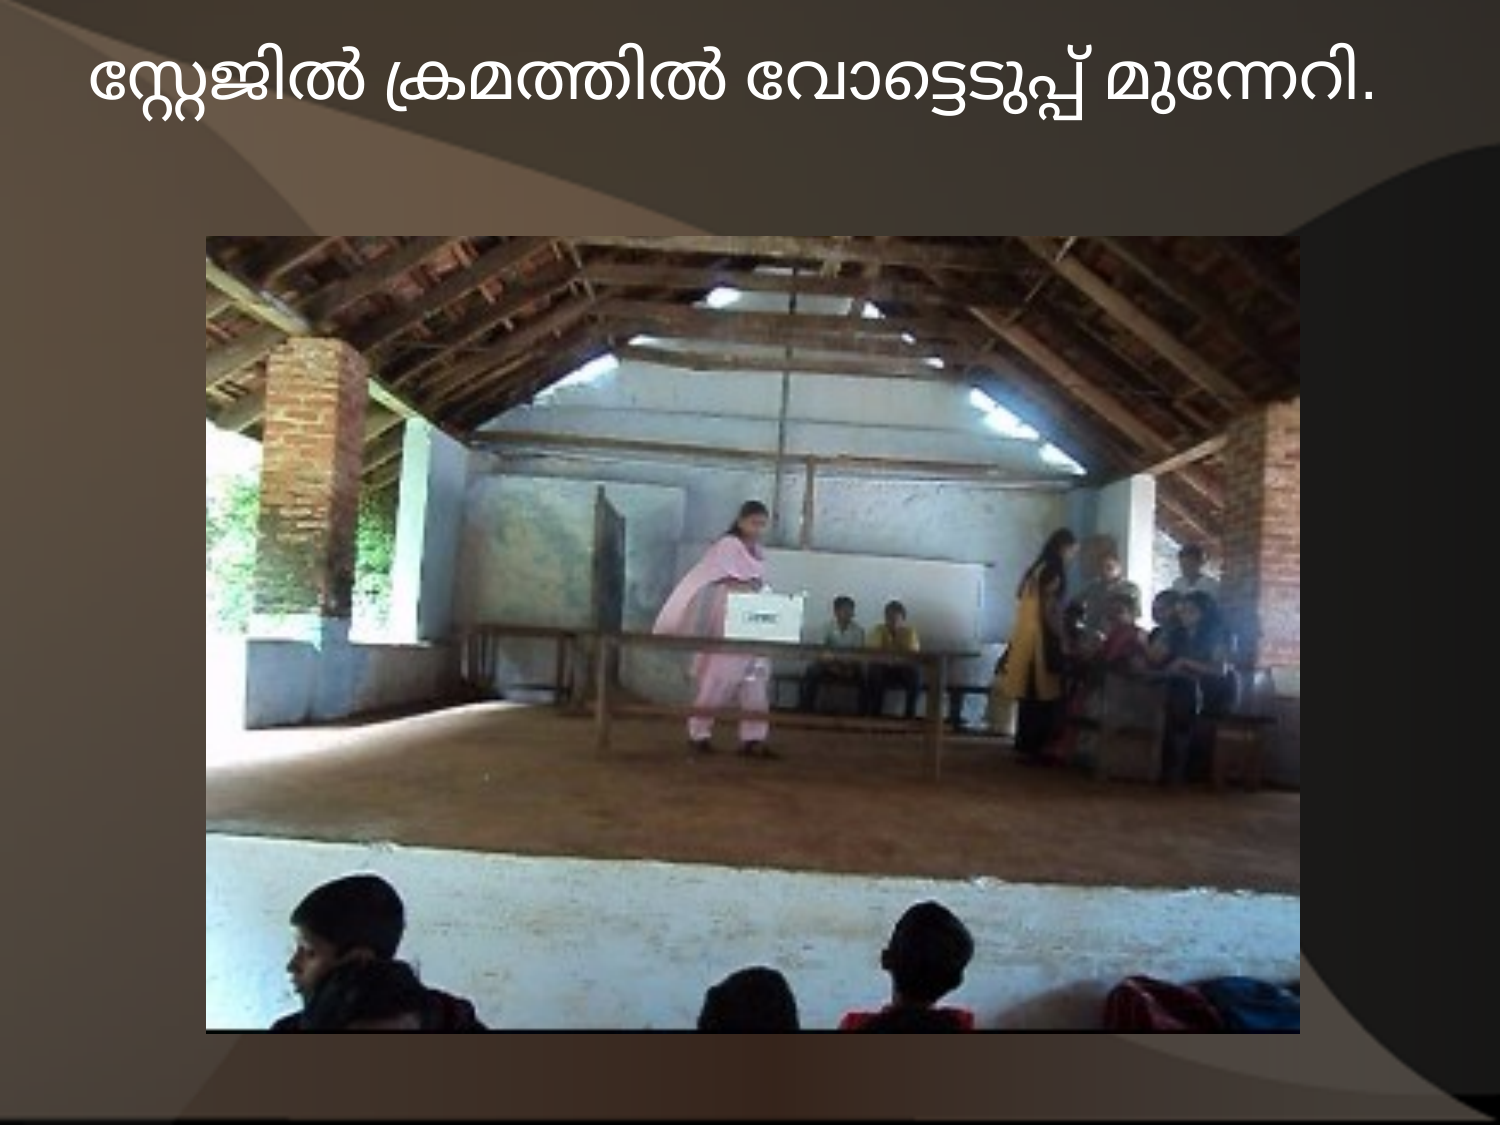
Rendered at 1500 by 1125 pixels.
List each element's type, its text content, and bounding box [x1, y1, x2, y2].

picture [0, 0, 1500, 1125]
subtitle സ്റ്റേജില്‍ ക്രമത്തില്‍ വോട്ടെടുപ്പ് മുന്നേറി. [67, 29, 1418, 119]
